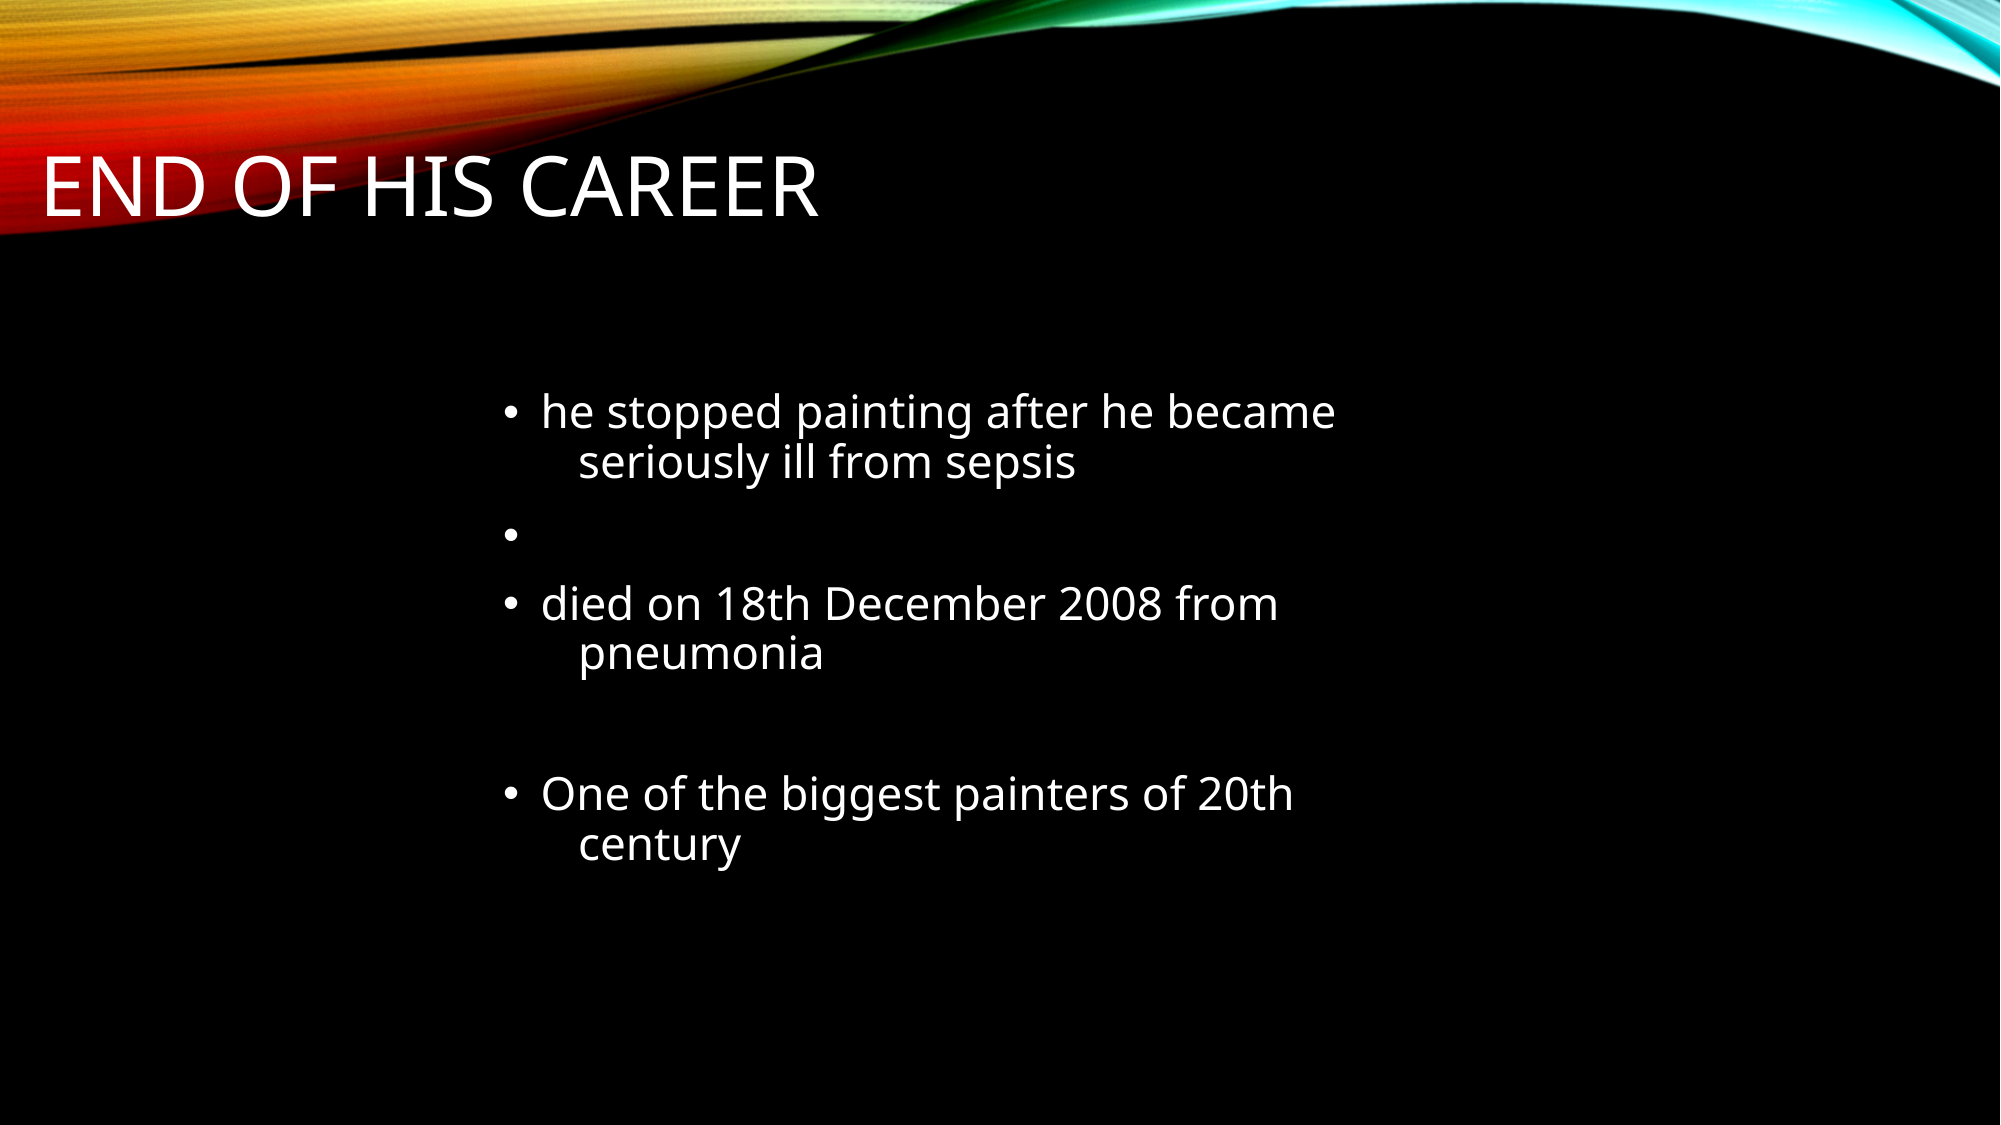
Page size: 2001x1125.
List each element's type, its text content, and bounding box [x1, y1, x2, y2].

list he stopped painting after he became seriously ill from sepsis died on 18th December 2008 from pneumonia One of the biggest painters of 20th century [488, 381, 1437, 1042]
title End of his career [24, 83, 1437, 296]
